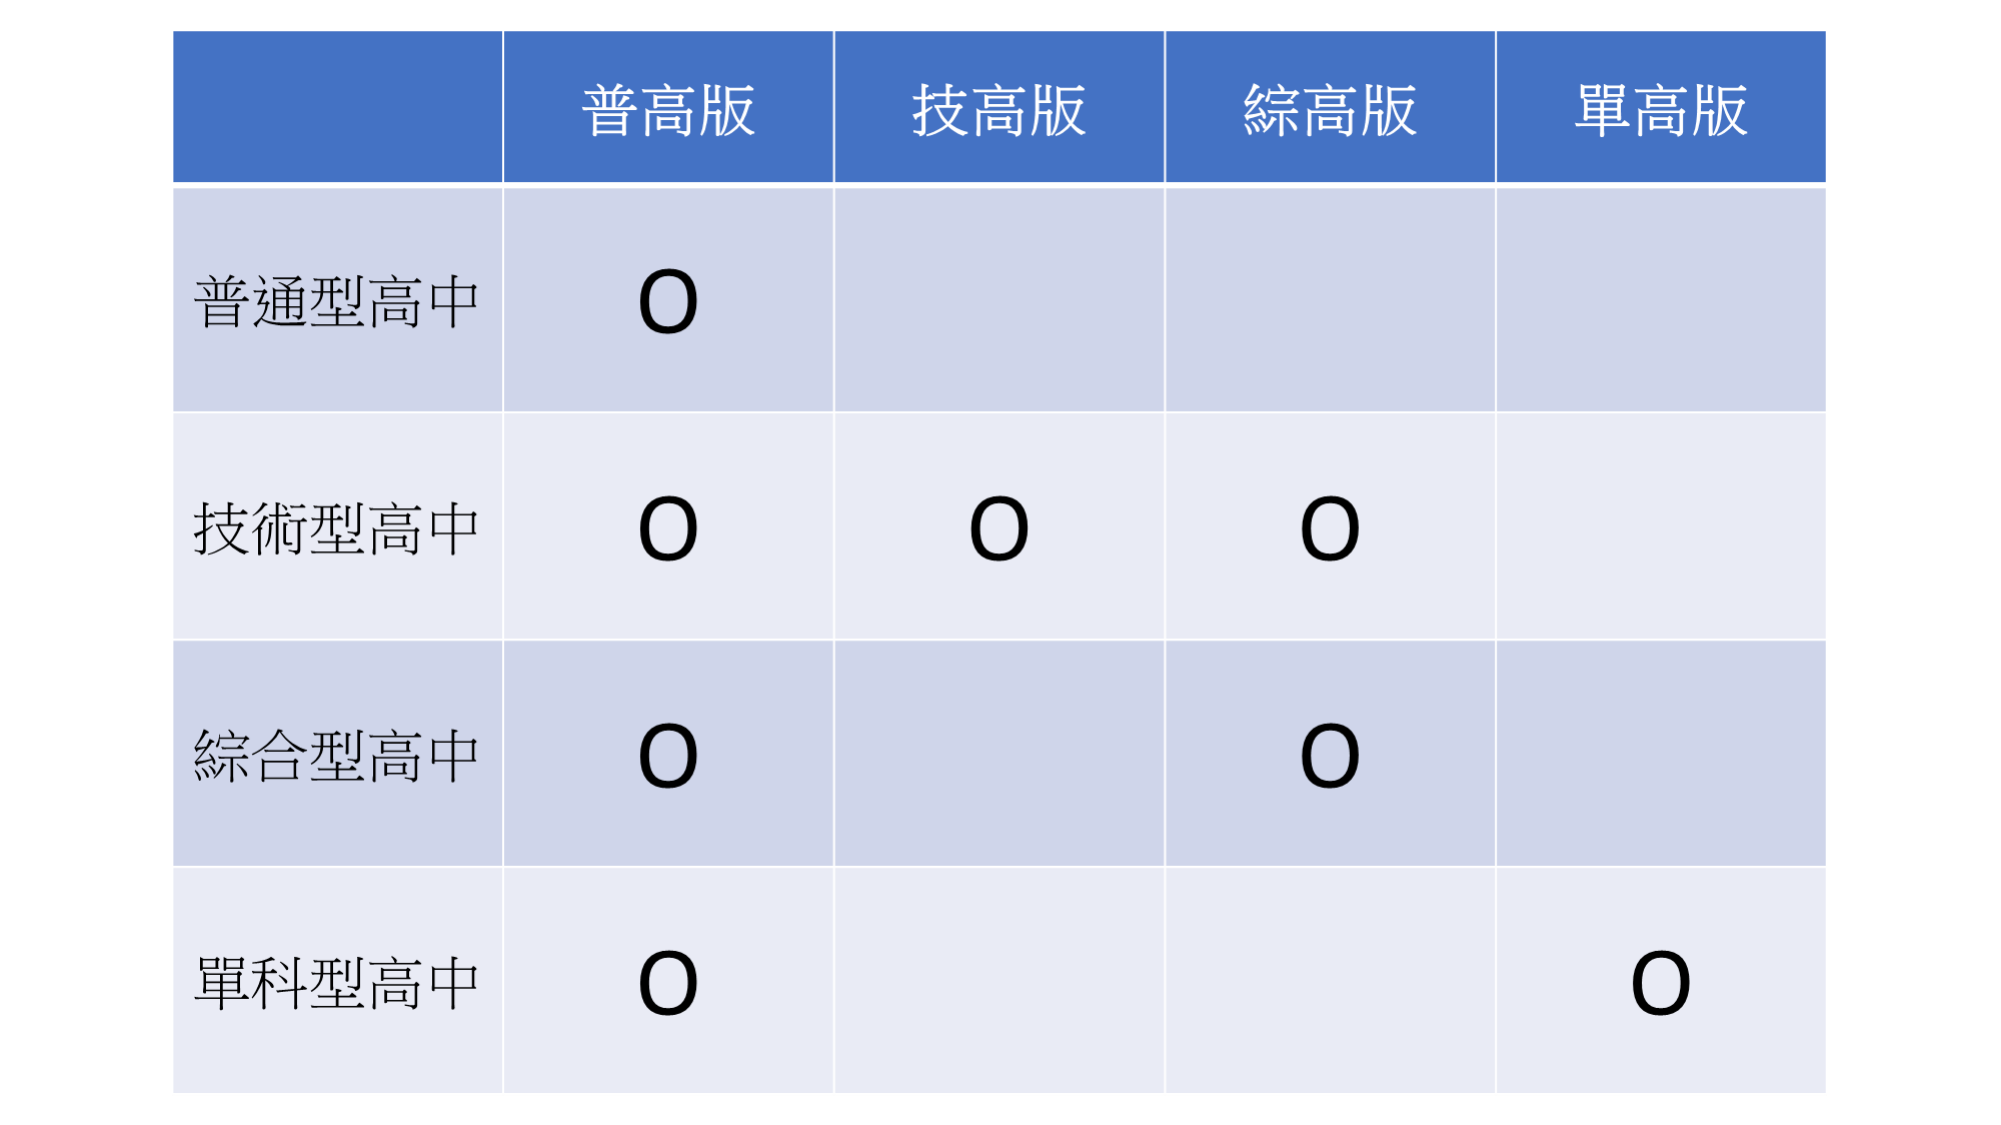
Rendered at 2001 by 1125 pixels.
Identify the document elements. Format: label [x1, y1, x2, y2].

picture [172, 31, 1827, 1103]
